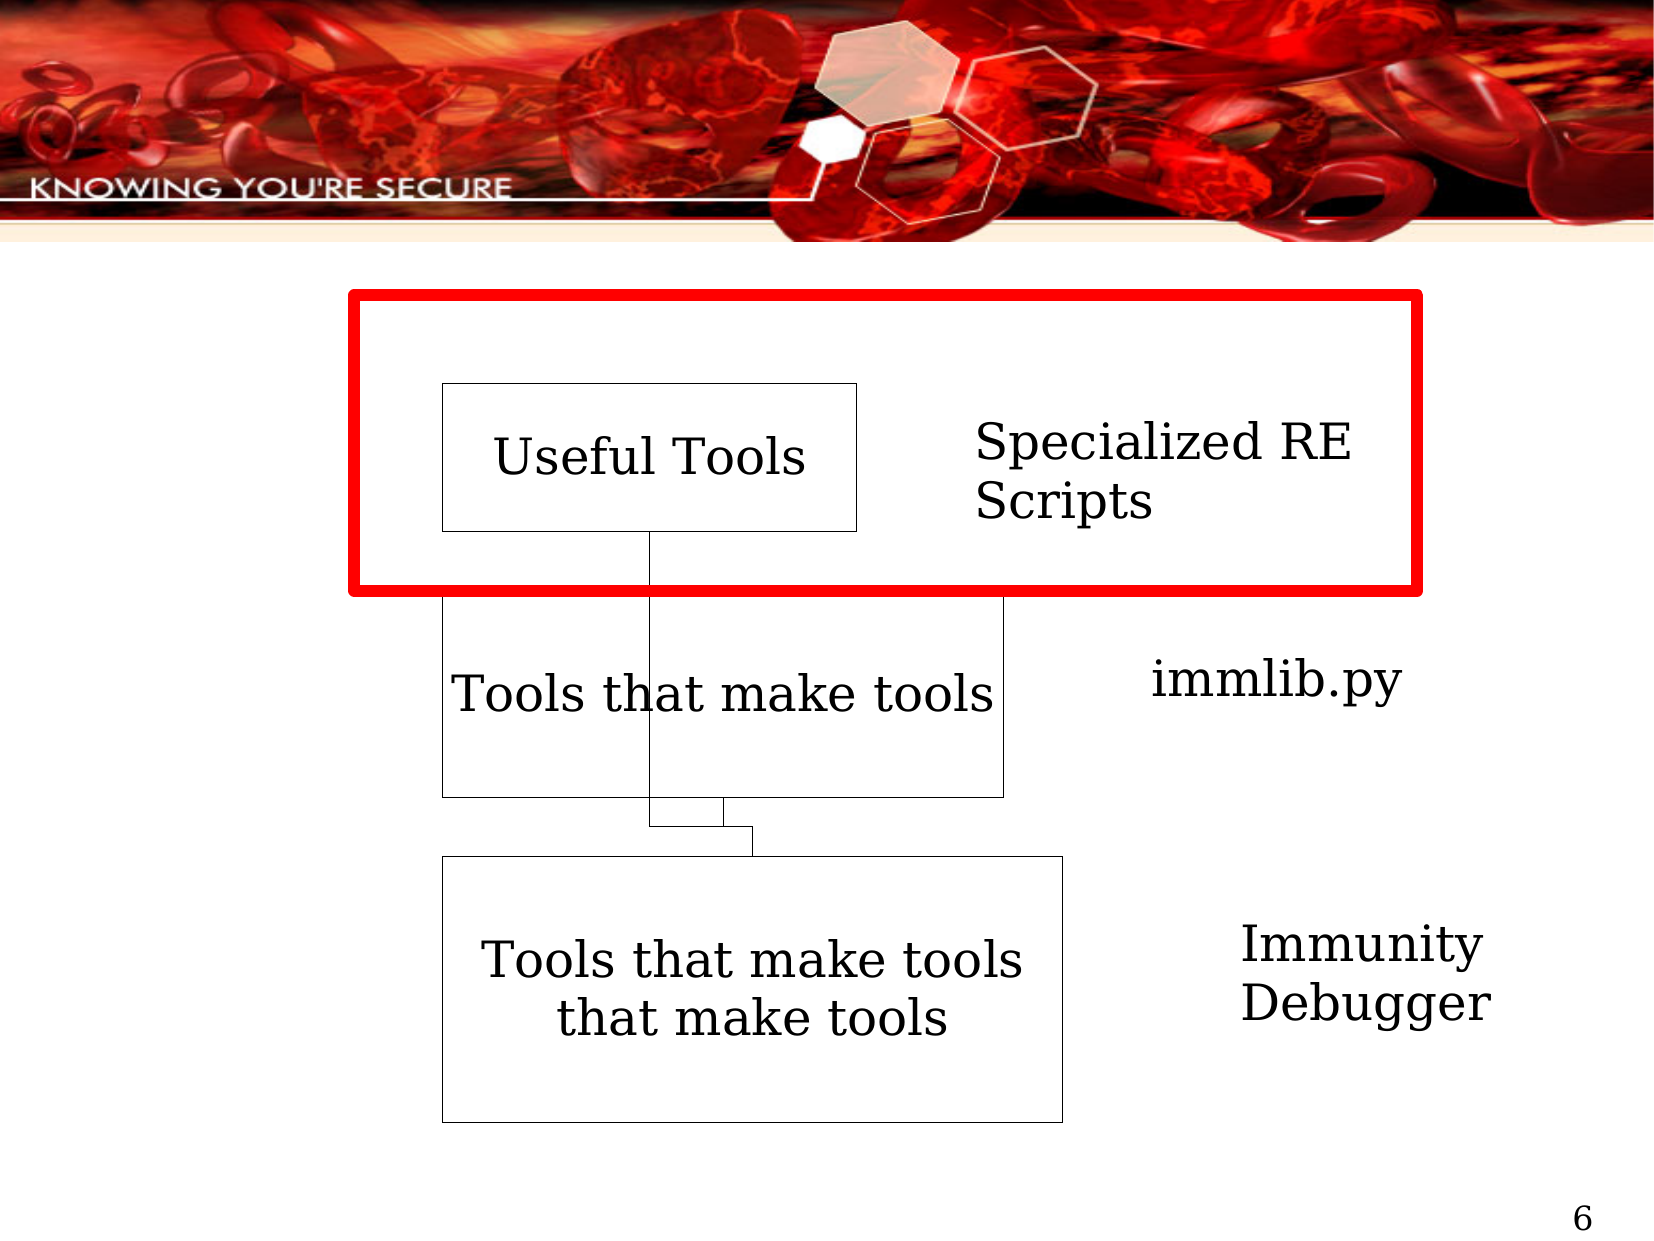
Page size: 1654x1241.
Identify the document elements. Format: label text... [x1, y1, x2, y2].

text_box Immunity Debugger [1240, 915, 1595, 1032]
text_box Tools that make tools that make tools [442, 856, 1063, 1123]
text_box immlib.py [1151, 650, 1506, 709]
picture [0, 0, 1654, 242]
text_box Useful Tools [442, 383, 857, 532]
text_box Specialized RE Scripts [974, 413, 1359, 530]
text_box Tools that make tools [442, 597, 1004, 798]
